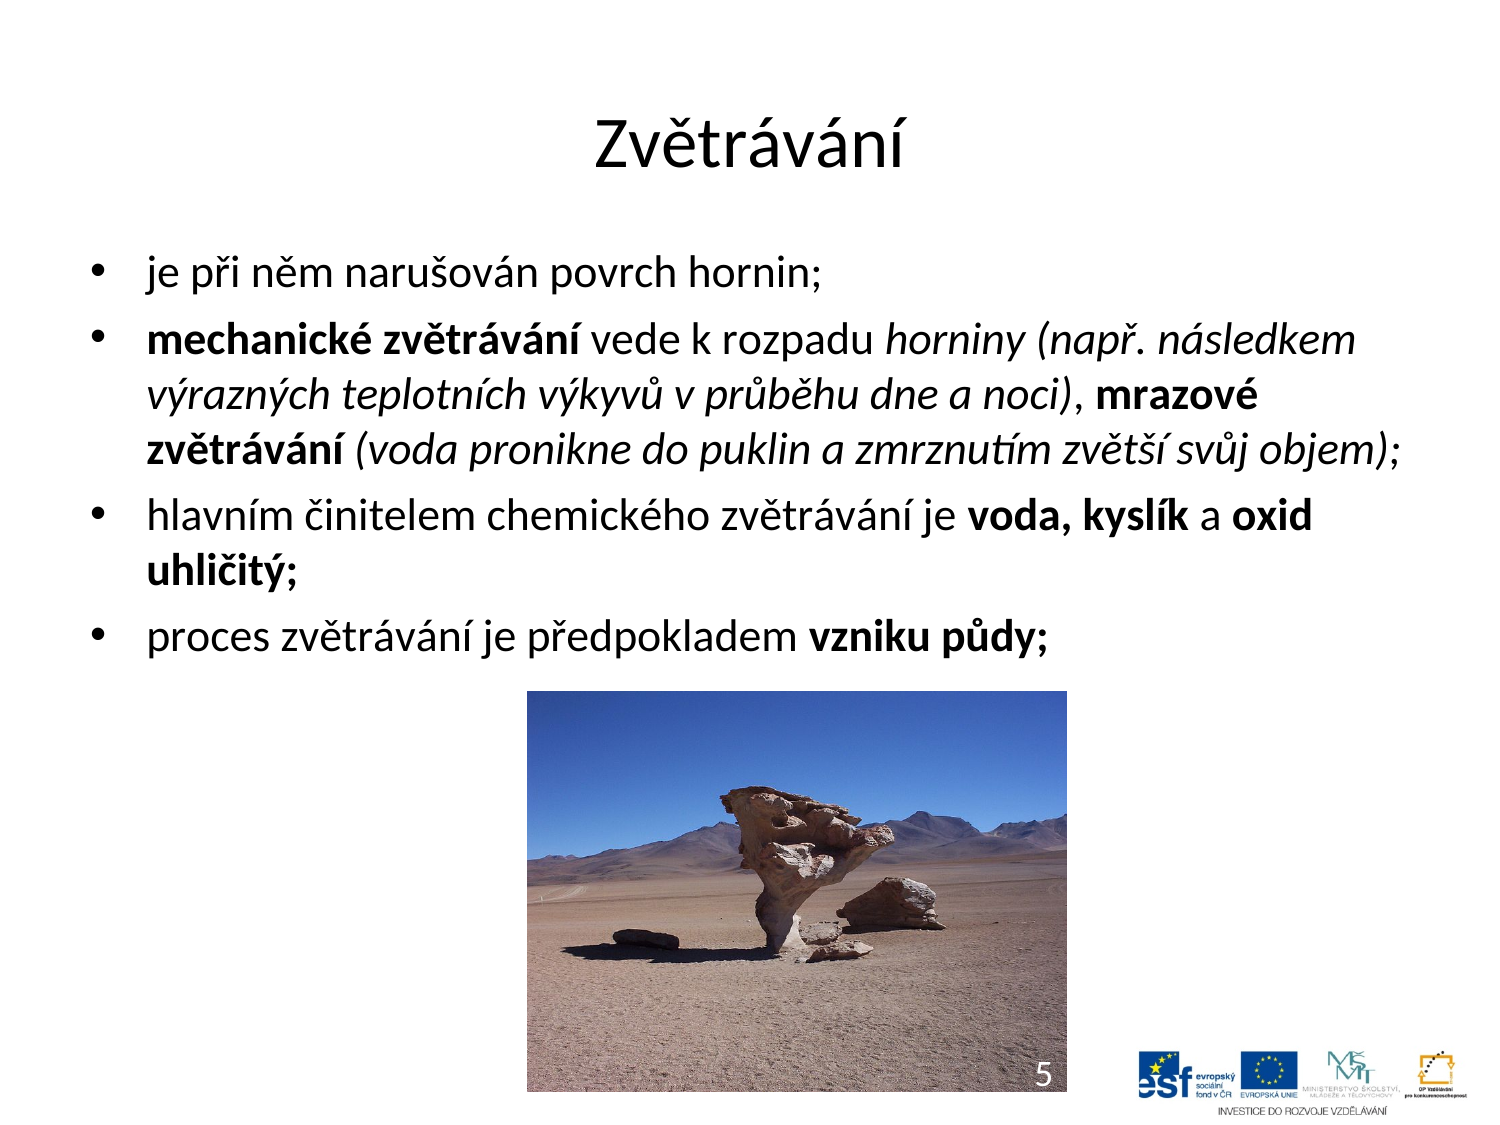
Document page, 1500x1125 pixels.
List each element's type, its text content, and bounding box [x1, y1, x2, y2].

picture [527, 691, 1067, 1092]
title Zvětrávání [75, 45, 1426, 233]
text_box 5 [1019, 1040, 1079, 1102]
picture [1125, 1035, 1476, 1125]
list je při něm narušován povrch hornin; mechanické zvětrávání vede k rozpadu horniny (např. následkem výrazných teplotních výkyvů v průběhu dne a noci), mrazové zvětrávání (voda pronikne do puklin a zmrznutím zvětší svůj objem); hlavním činitelem chemického zvětrávání je voda, kyslík a oxid uhličitý; proces zvětrávání je předpokladem vzniku půdy; [75, 234, 1426, 977]
